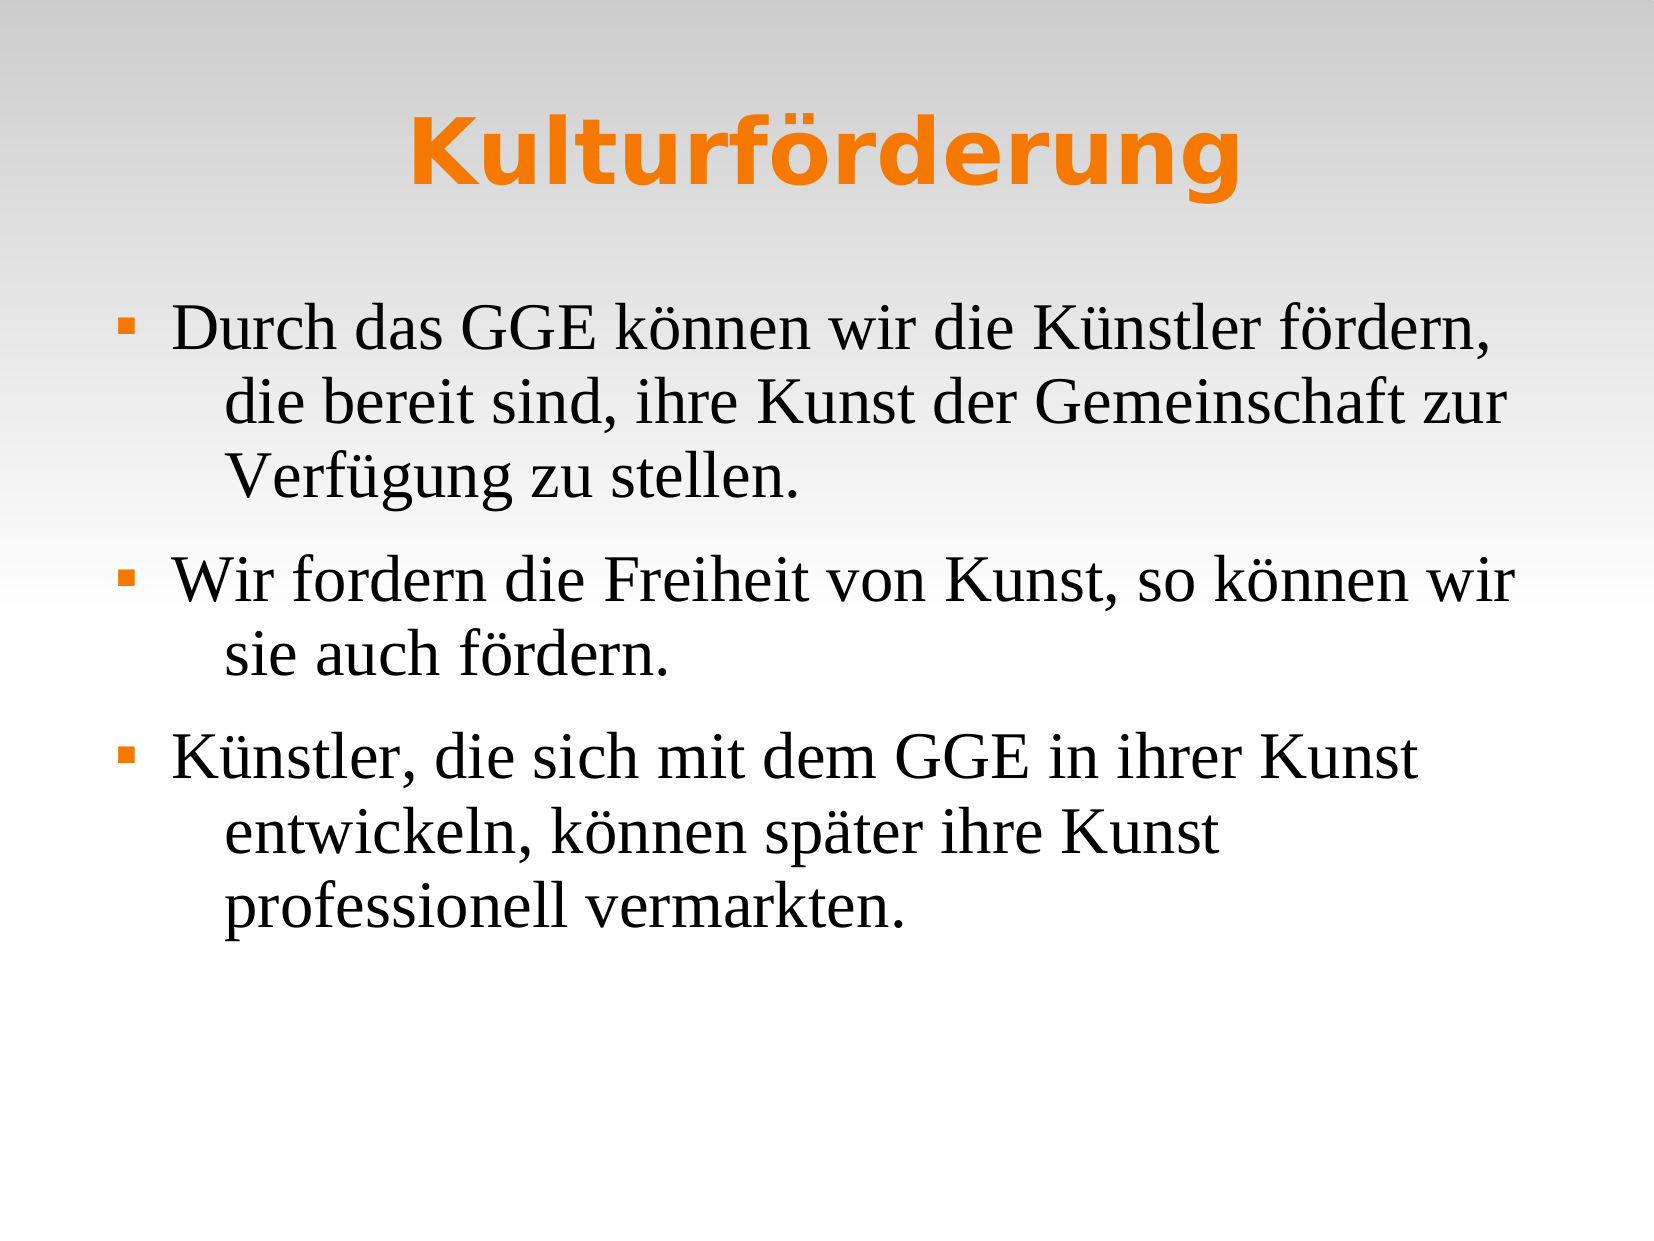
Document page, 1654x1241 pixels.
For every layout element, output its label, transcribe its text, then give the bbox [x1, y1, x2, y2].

title Kulturförderung [82, 56, 1571, 250]
list Durch das GGE können wir die Künstler fördern, die bereit sind, ihre Kunst der Gemeinschaft zur Verfügung zu stellen. Wir fordern die Freiheit von Kunst, so können wir sie auch fördern. Künstler, die sich mit dem GGE in ihrer Kunst entwickeln, können später ihre Kunst professionell vermarkten. [82, 290, 1571, 1094]
